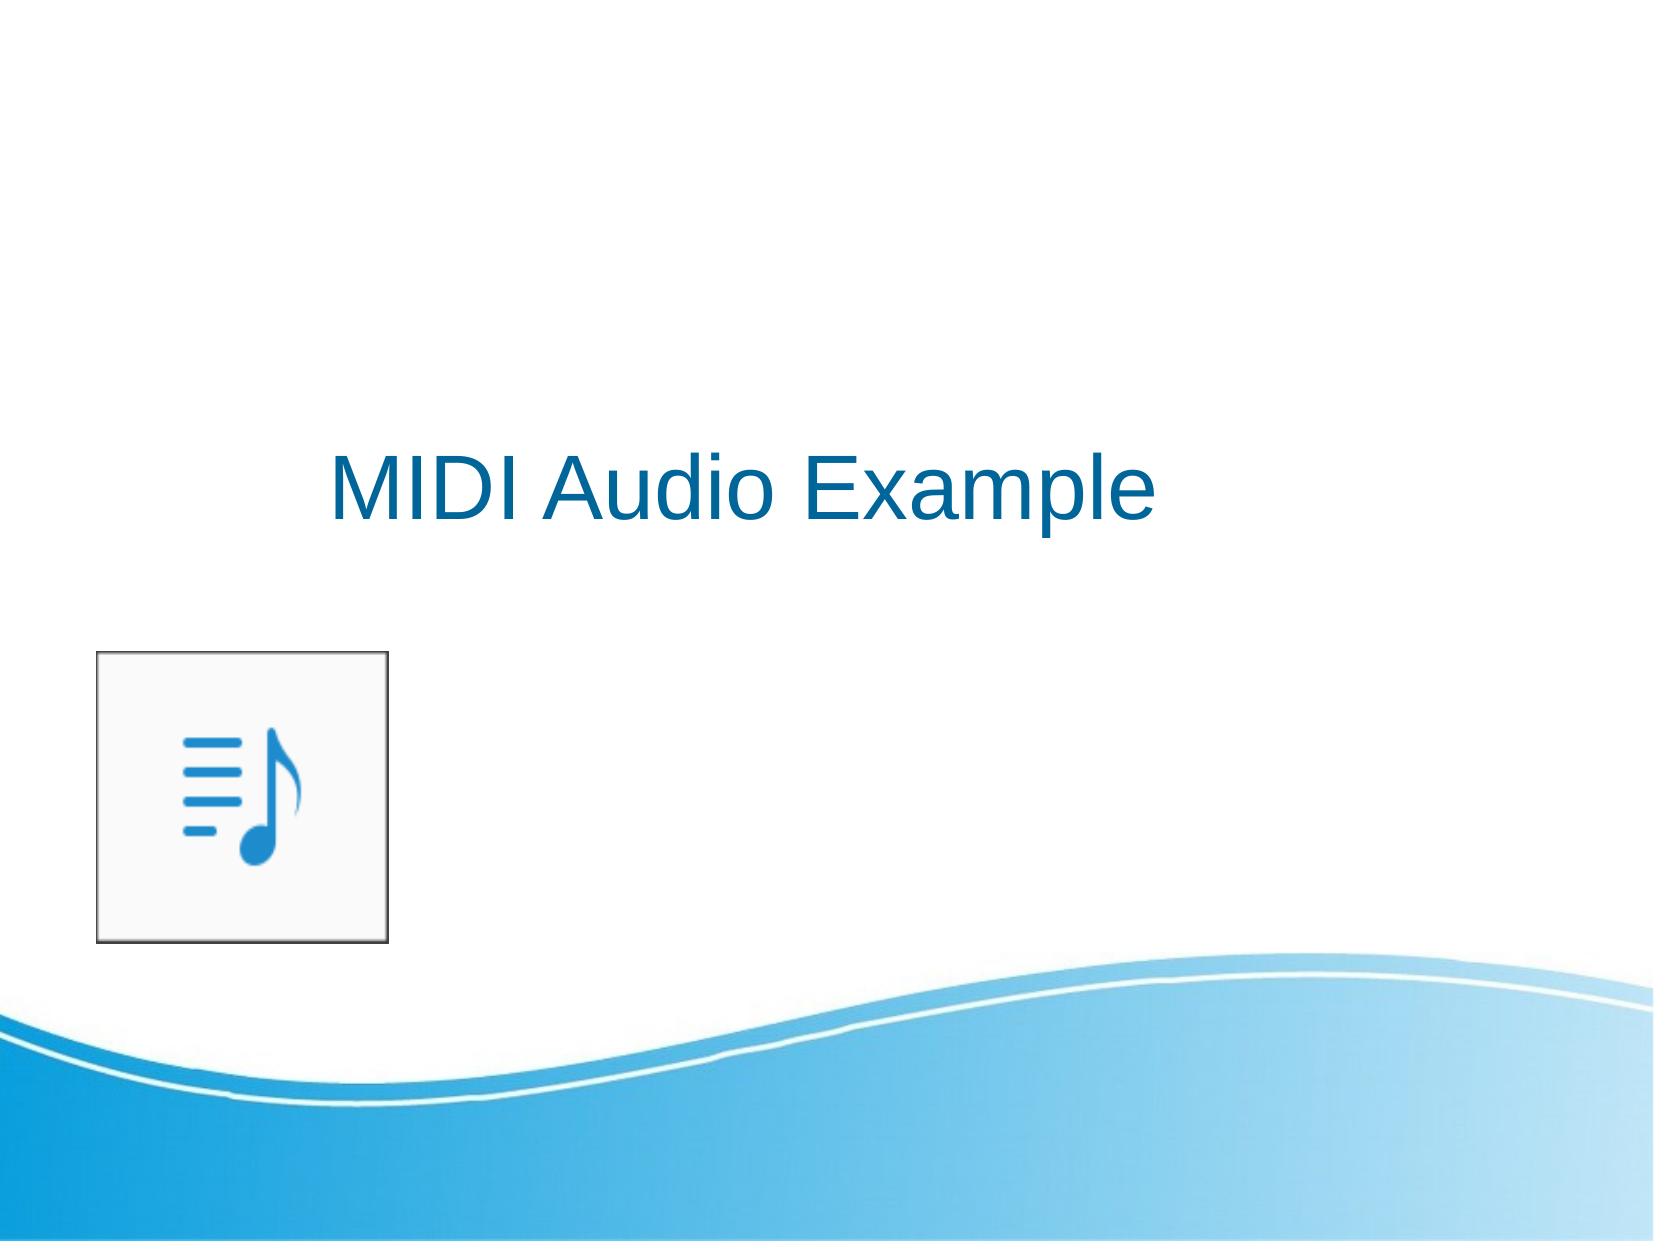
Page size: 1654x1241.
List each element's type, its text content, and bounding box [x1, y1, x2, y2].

picture [0, 952, 1654, 1241]
title MIDI Audio Example [0, 384, 1489, 592]
text_box [94, 649, 391, 946]
